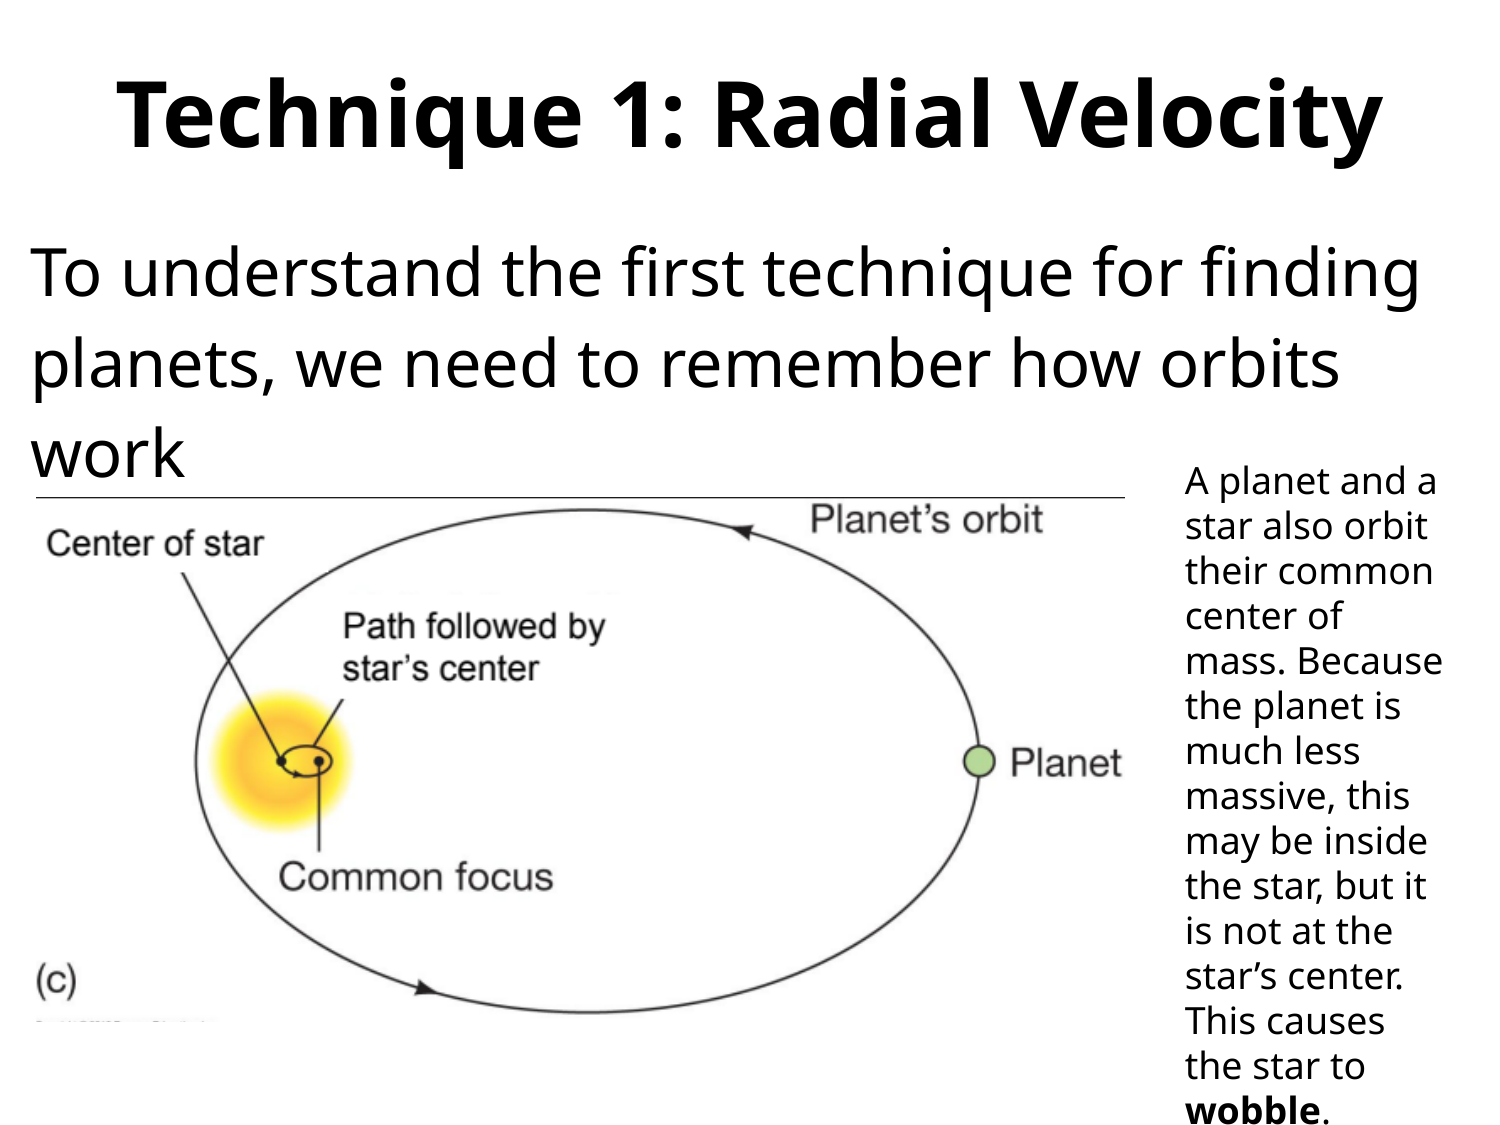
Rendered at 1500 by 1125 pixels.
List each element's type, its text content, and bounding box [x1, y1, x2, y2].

text_box A planet and a star also orbit their common center of mass. Because the planet is much less massive, this may be inside the star, but it is not at the star’s center. This causes the star to wobble. [1169, 449, 1460, 1125]
title Technique 1: Radial Velocity [30, 58, 1471, 167]
list To understand the first technique for finding planets, we need to remember how orbits work [30, 224, 1471, 878]
picture [36, 497, 1126, 1022]
